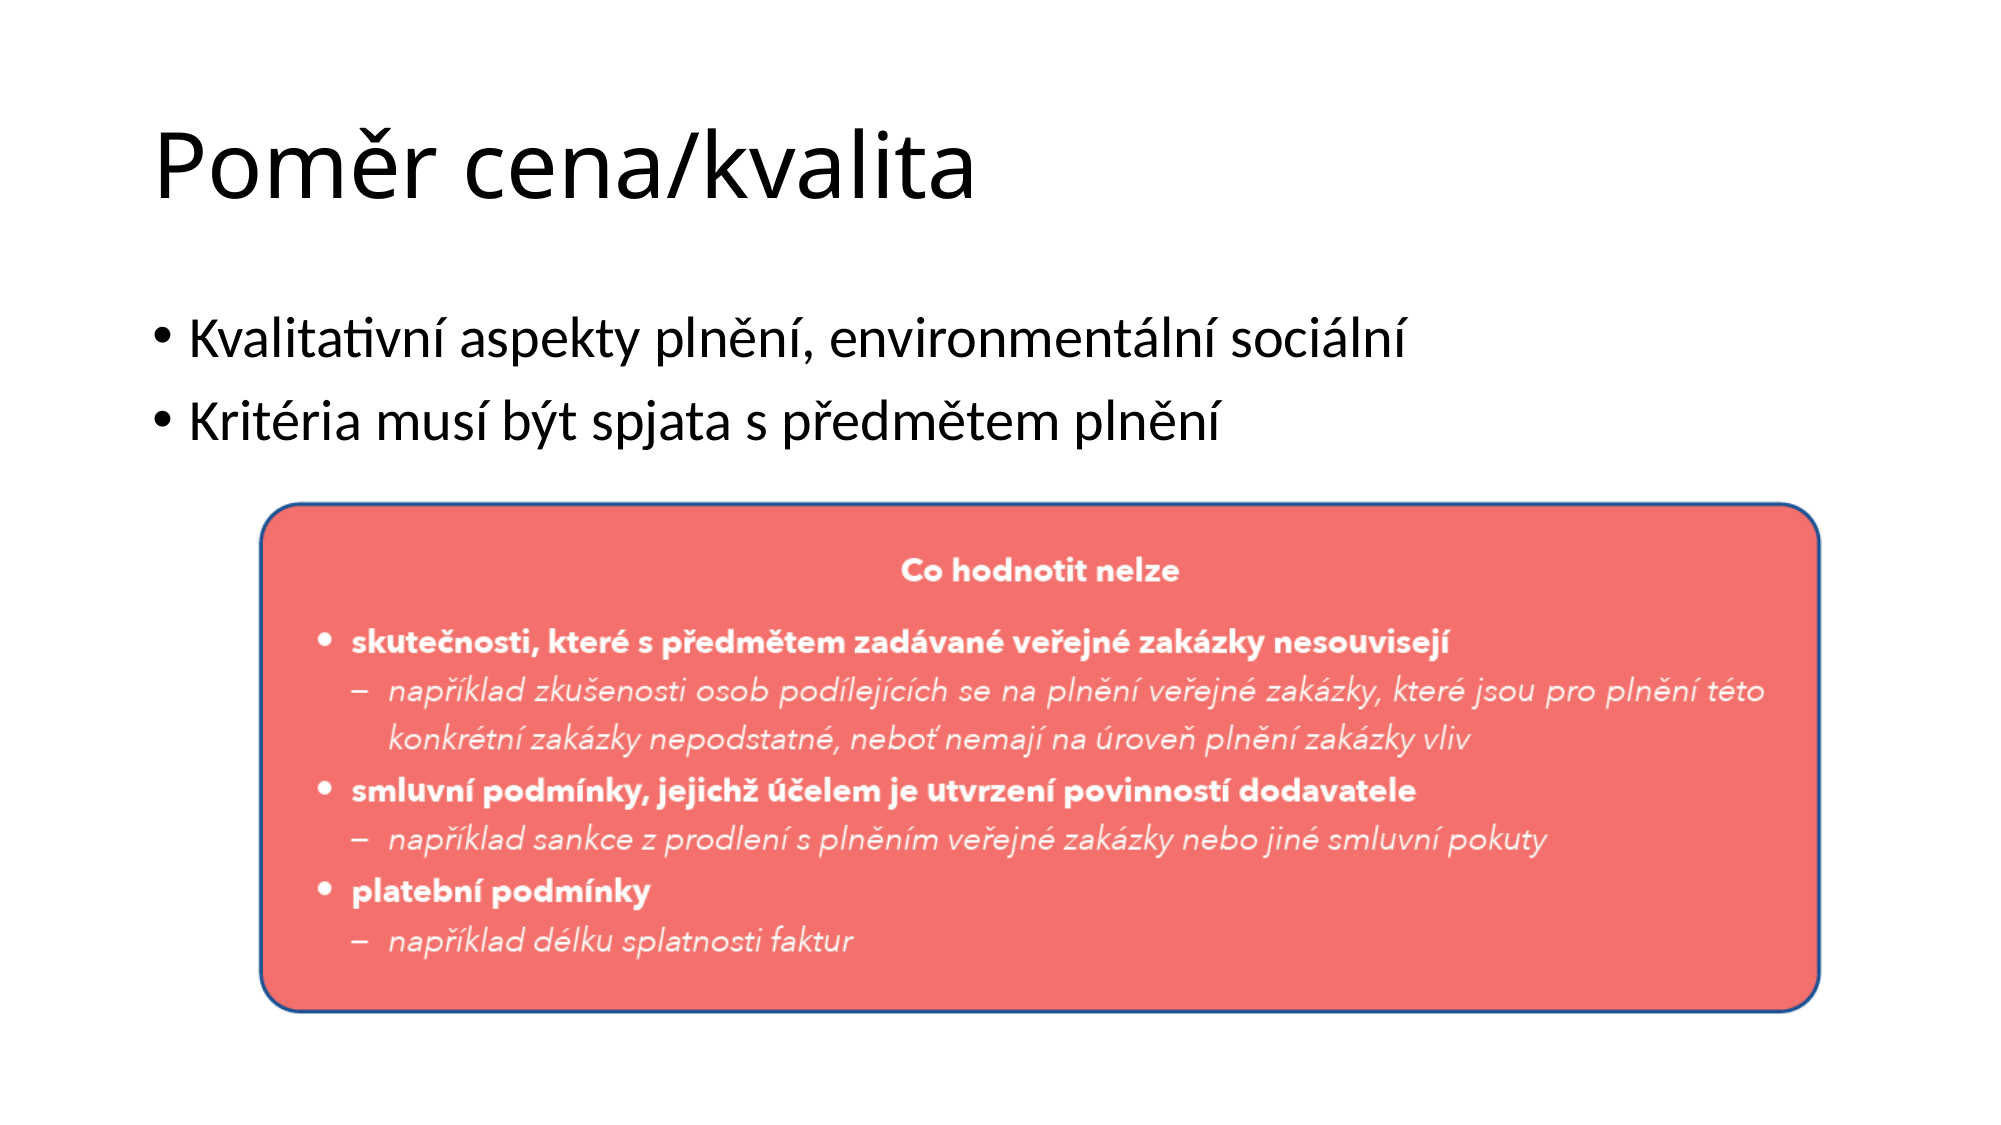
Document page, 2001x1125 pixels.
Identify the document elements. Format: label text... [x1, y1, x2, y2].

list Kvalitativní aspekty plnění, environmentální sociální Kritéria musí být spjata s předmětem plnění [137, 299, 1863, 1014]
title Poměr cena/kvalita [137, 59, 1863, 278]
picture [237, 455, 1839, 1036]
